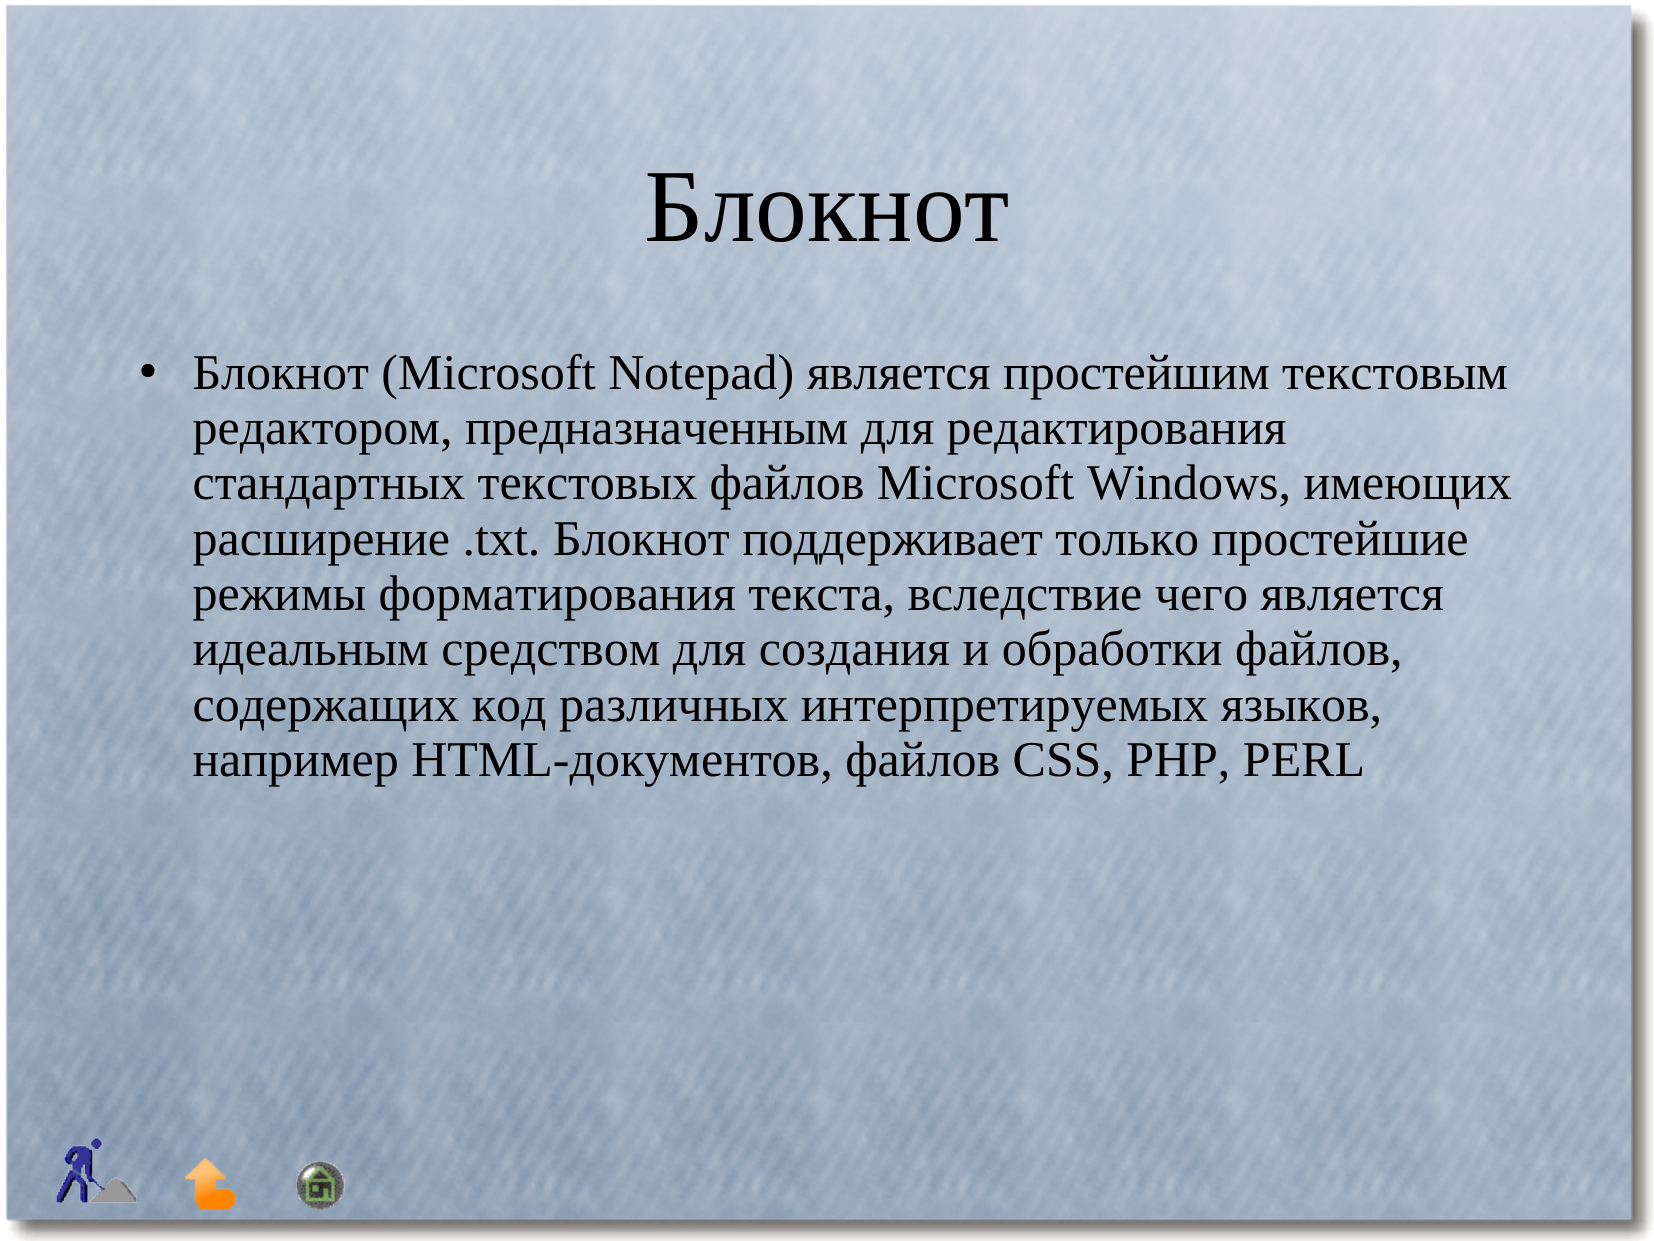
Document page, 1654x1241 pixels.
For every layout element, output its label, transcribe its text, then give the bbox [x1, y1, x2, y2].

list Блокнот (Microsoft Notepad) является простейшим текстовым редактором, предназначенным для редактирования стандартных текстовых файлов Microsoft Windows, имеющих расширение .txt. Блокнот поддерживает только простейшие режимы форматирования текста, вследствие чего является идеальным средством для создания и обработки файлов, содержащих код различных интерпретируемых языков, например HTML-документов, файлов CSS, PHP, PERL [121, 344, 1534, 1127]
title Блокнот [121, 102, 1534, 310]
picture [0, 0, 1654, 1241]
